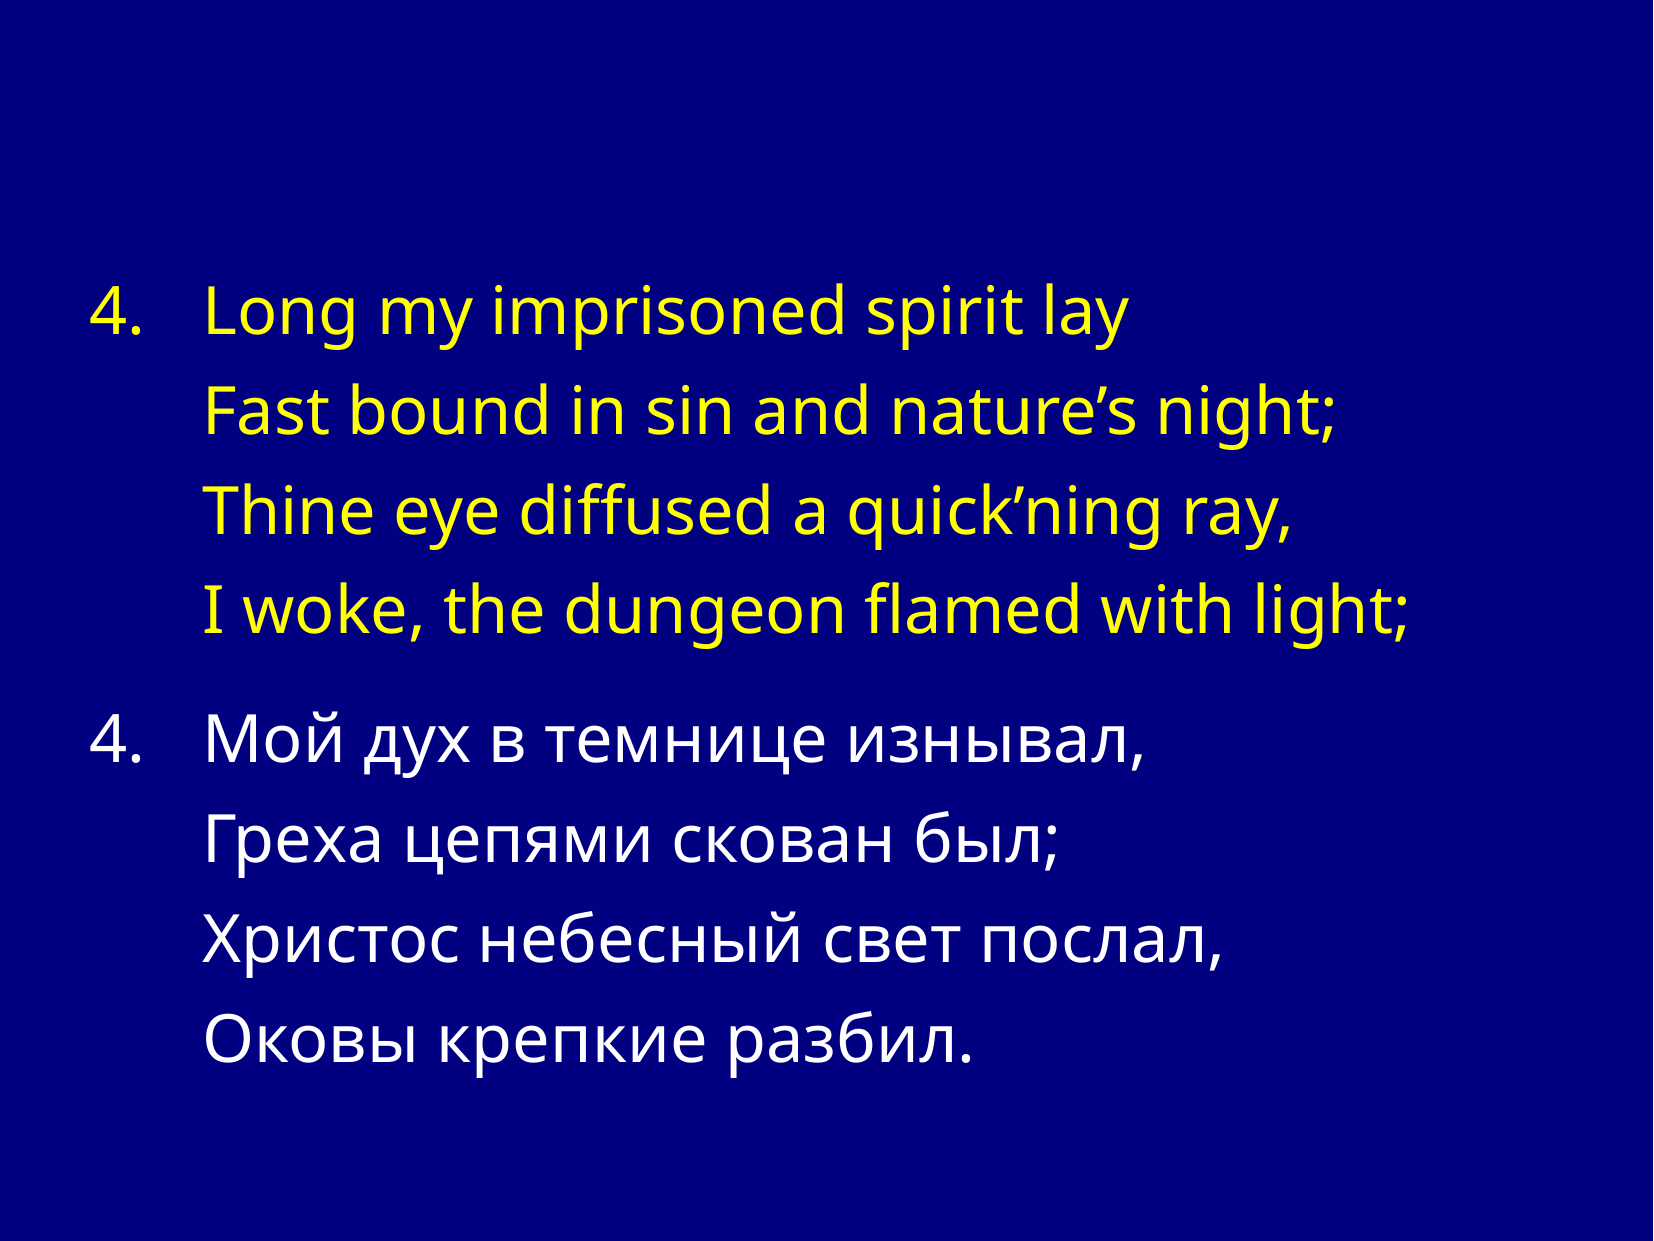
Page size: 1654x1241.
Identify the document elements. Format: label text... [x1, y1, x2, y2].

text_box 4. Мой дух в темнице изнывал, Греха цепями скован был; Христос небесный свет послал, Оковы крепкие разбил. [75, 675, 1576, 1163]
text_box 4. Long my imprisoned spirit lay Fast bound in sin and nature’s night; Thine eye diffused a quick’ning ray, I woke, the dungeon flamed with light; [75, 56, 1576, 638]
